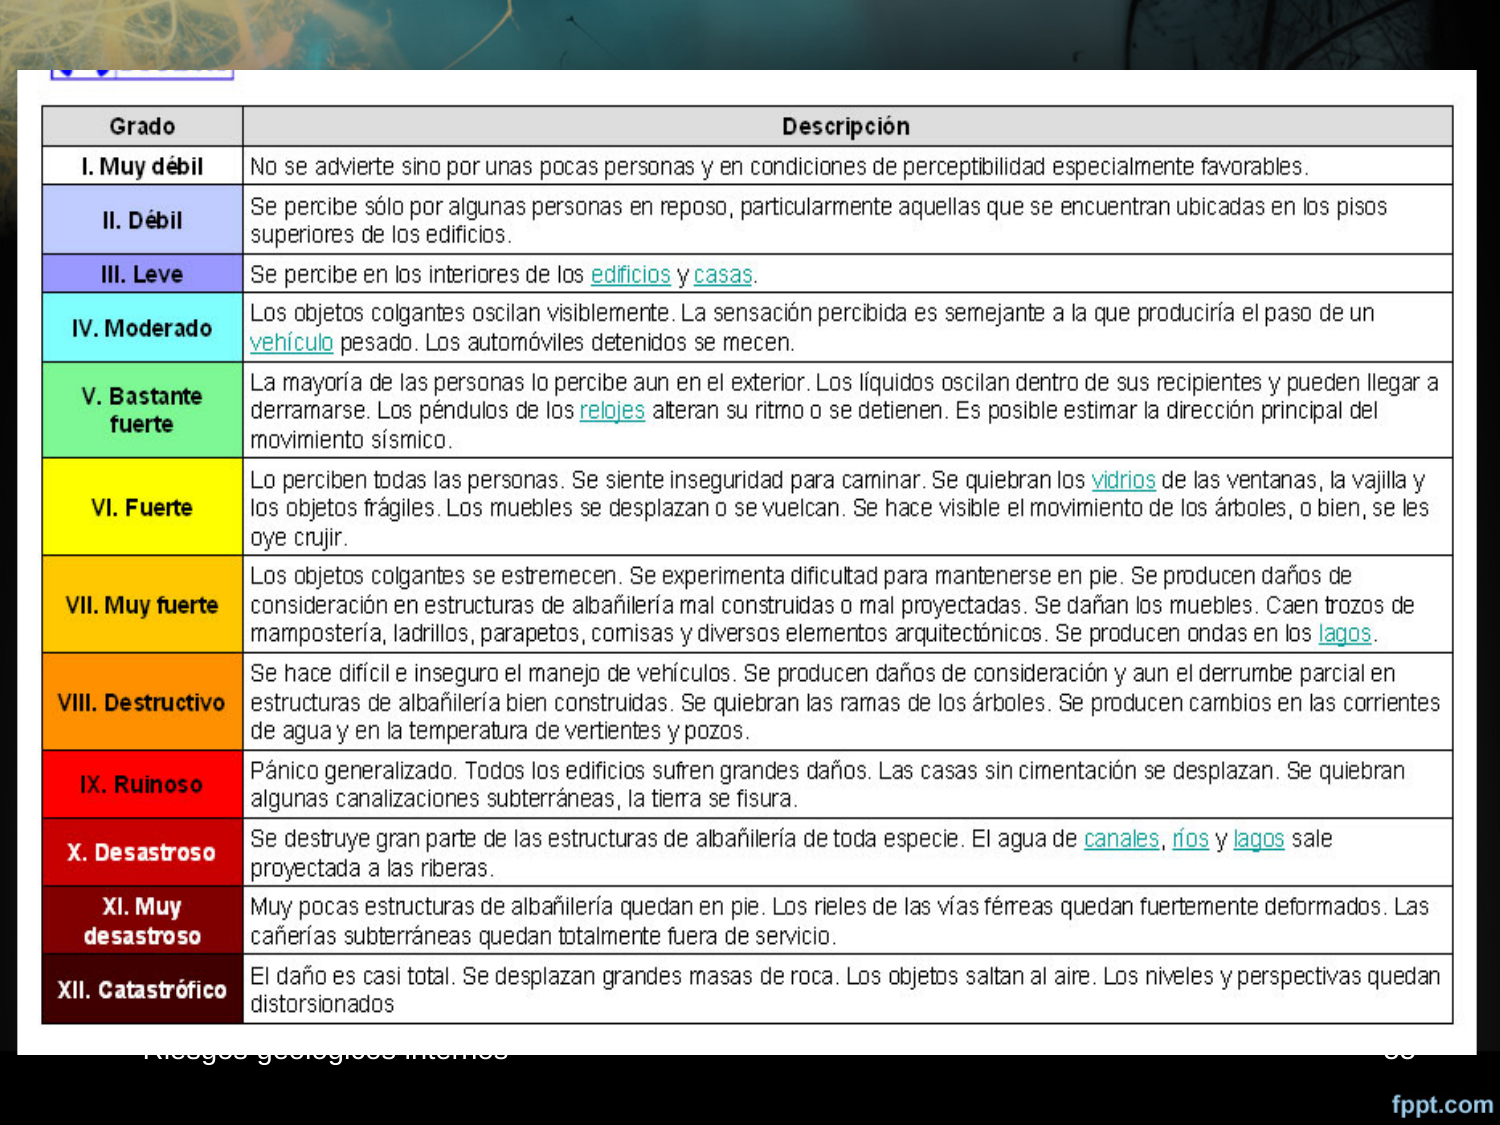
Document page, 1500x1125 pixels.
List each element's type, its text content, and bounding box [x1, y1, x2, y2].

text_box <número> [1080, 1055, 1431, 1102]
picture [0, 0, 1500, 1125]
text_box Riesgos geológicos internos [88, 1055, 564, 1102]
